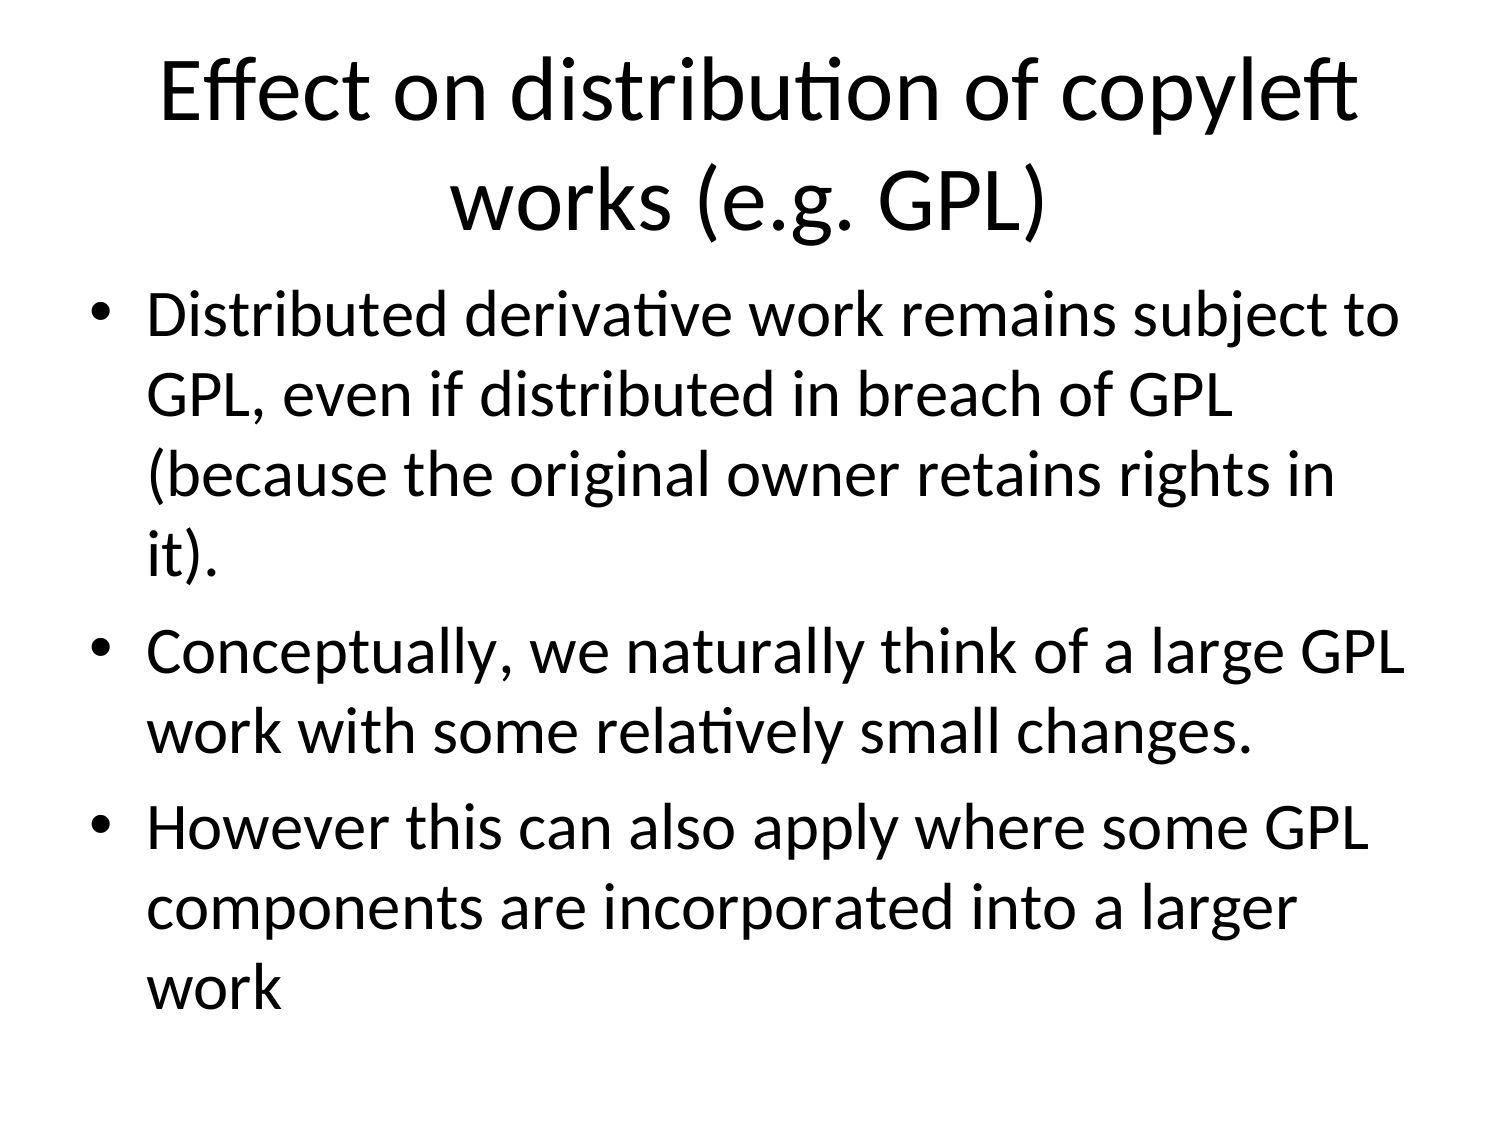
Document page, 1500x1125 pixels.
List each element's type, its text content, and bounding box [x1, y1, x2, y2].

title Effect on distribution of copyleft works (e.g. GPL) [75, 21, 1426, 257]
list Distributed derivative work remains subject to GPL, even if distributed in breach of GPL (because the original owner retains rights in it). Conceptually, we naturally think of a large GPL work with some relatively small changes. However this can also apply where some GPL components are incorporated into a larger work [75, 262, 1426, 1031]
